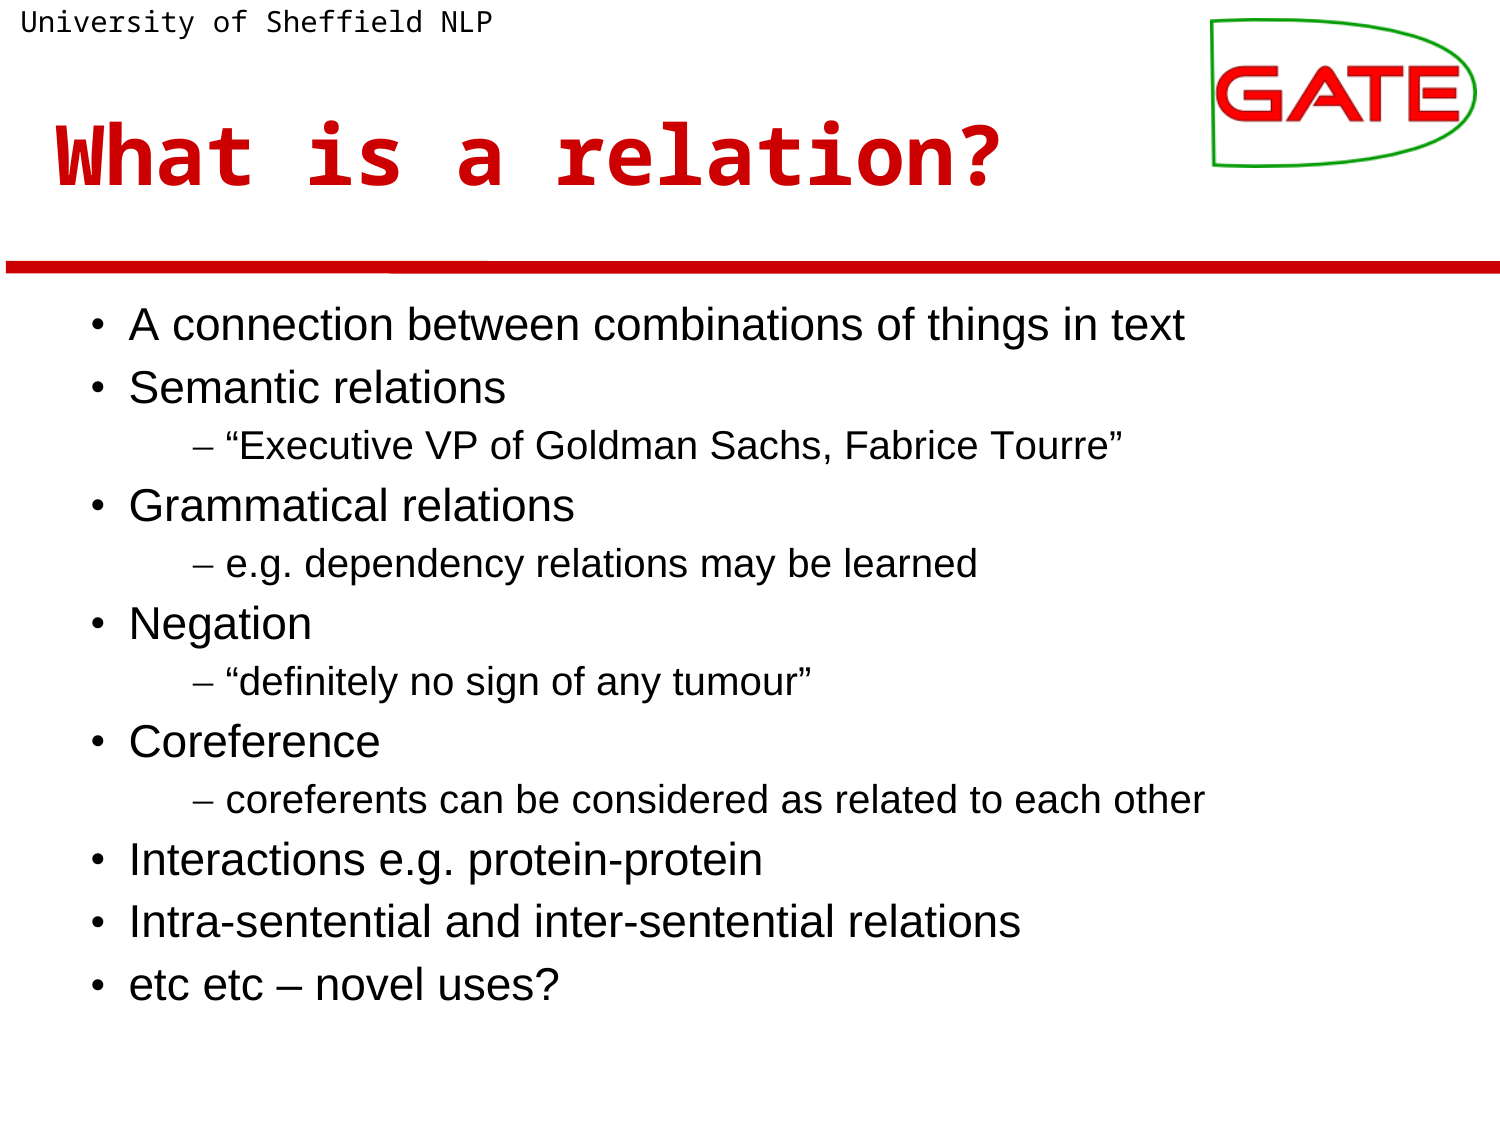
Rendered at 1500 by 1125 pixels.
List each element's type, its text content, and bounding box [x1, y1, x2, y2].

title What is a relation? [41, 30, 1391, 277]
picture [1210, 18, 1477, 168]
list A connection between combinations of things in text Semantic relations “Executive VP of Goldman Sachs, Fabrice Tourre” Grammatical relations e.g. dependency relations may be learned Negation “definitely no sign of any tumour” Coreference coreferents can be considered as related to each other Interactions e.g. protein-protein Intra-sentential and inter-sentential relations etc etc – novel uses? [75, 290, 1425, 1020]
